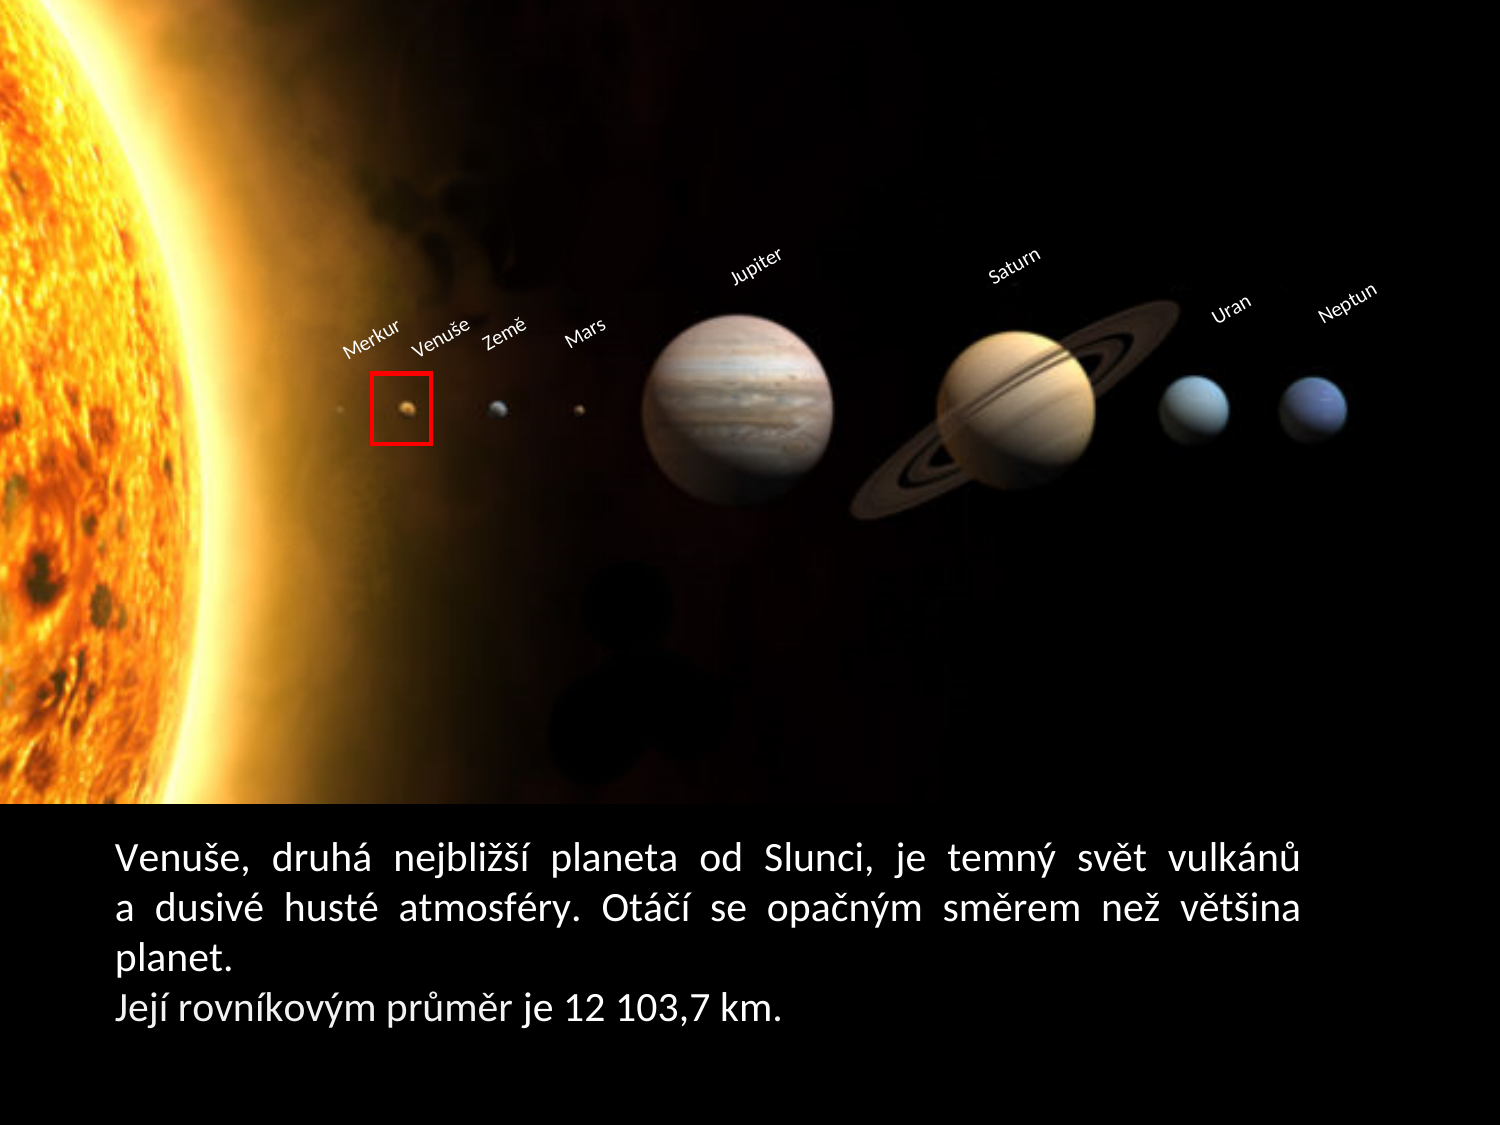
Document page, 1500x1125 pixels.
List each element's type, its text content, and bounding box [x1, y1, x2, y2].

text_box Uran [1189, 272, 1272, 343]
text_box Země [460, 296, 546, 370]
text_box Mars [542, 296, 626, 368]
text_box Neptun [1296, 260, 1398, 343]
picture [0, 0, 1500, 804]
text_box Jupiter [707, 225, 804, 305]
text_box Saturn [966, 225, 1061, 303]
text_box Venuše, druhá nejbližší planeta od Slunci, je temný svět vulkánů a dusivé husté atmosféry. Otáčí se opačným směrem než většina planet. Její rovníkovým průměr je 12 103,7 km. [100, 822, 1317, 1038]
text_box Merkur [320, 297, 418, 379]
text_box Venuše [390, 296, 484, 371]
